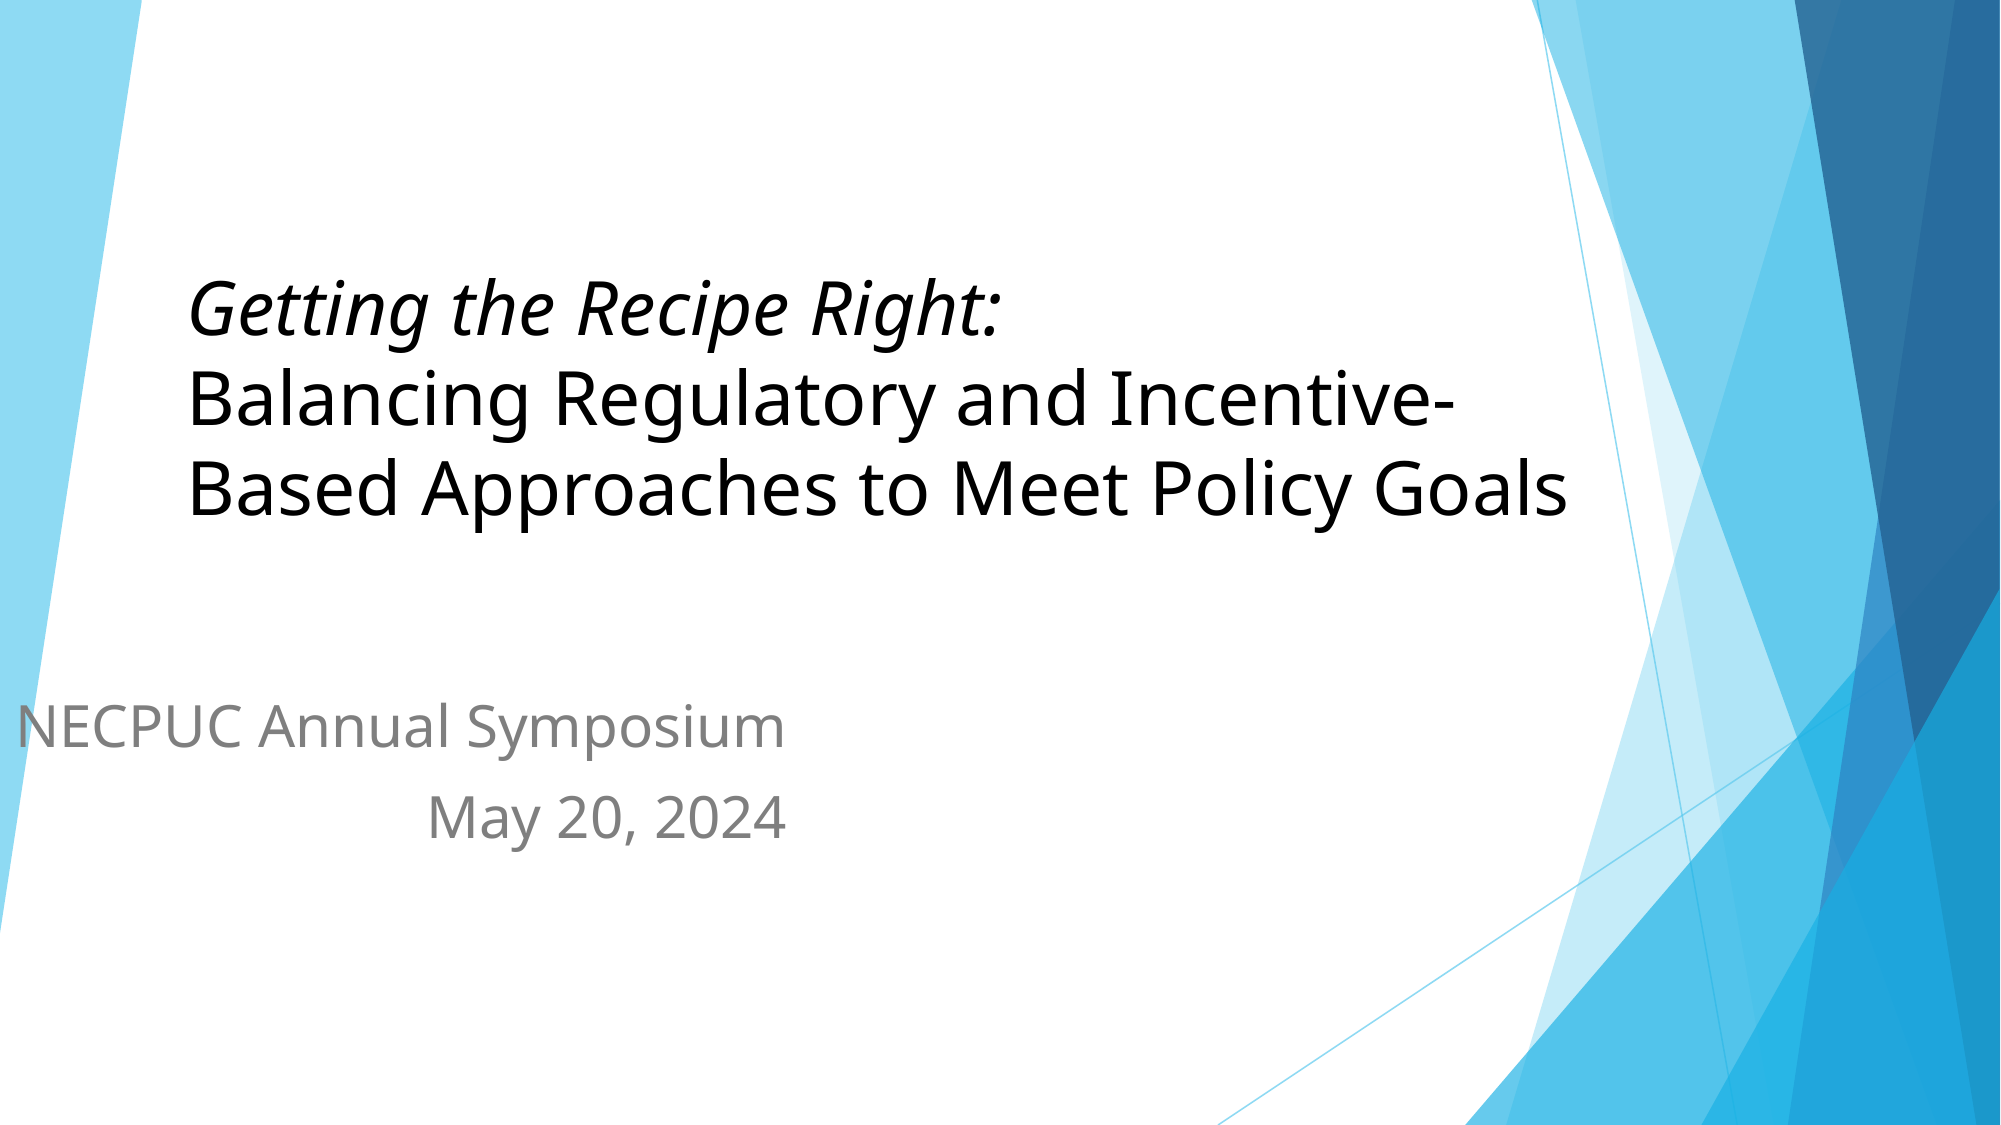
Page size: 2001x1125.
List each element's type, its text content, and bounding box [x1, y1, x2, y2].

title Getting the Recipe Right: Balancing Regulatory and Incentive-Based Approaches to Meet Policy Goals [171, 253, 1635, 679]
subtitle NECPUC Annual Symposium May 20, 2024 [0, 681, 1463, 916]
